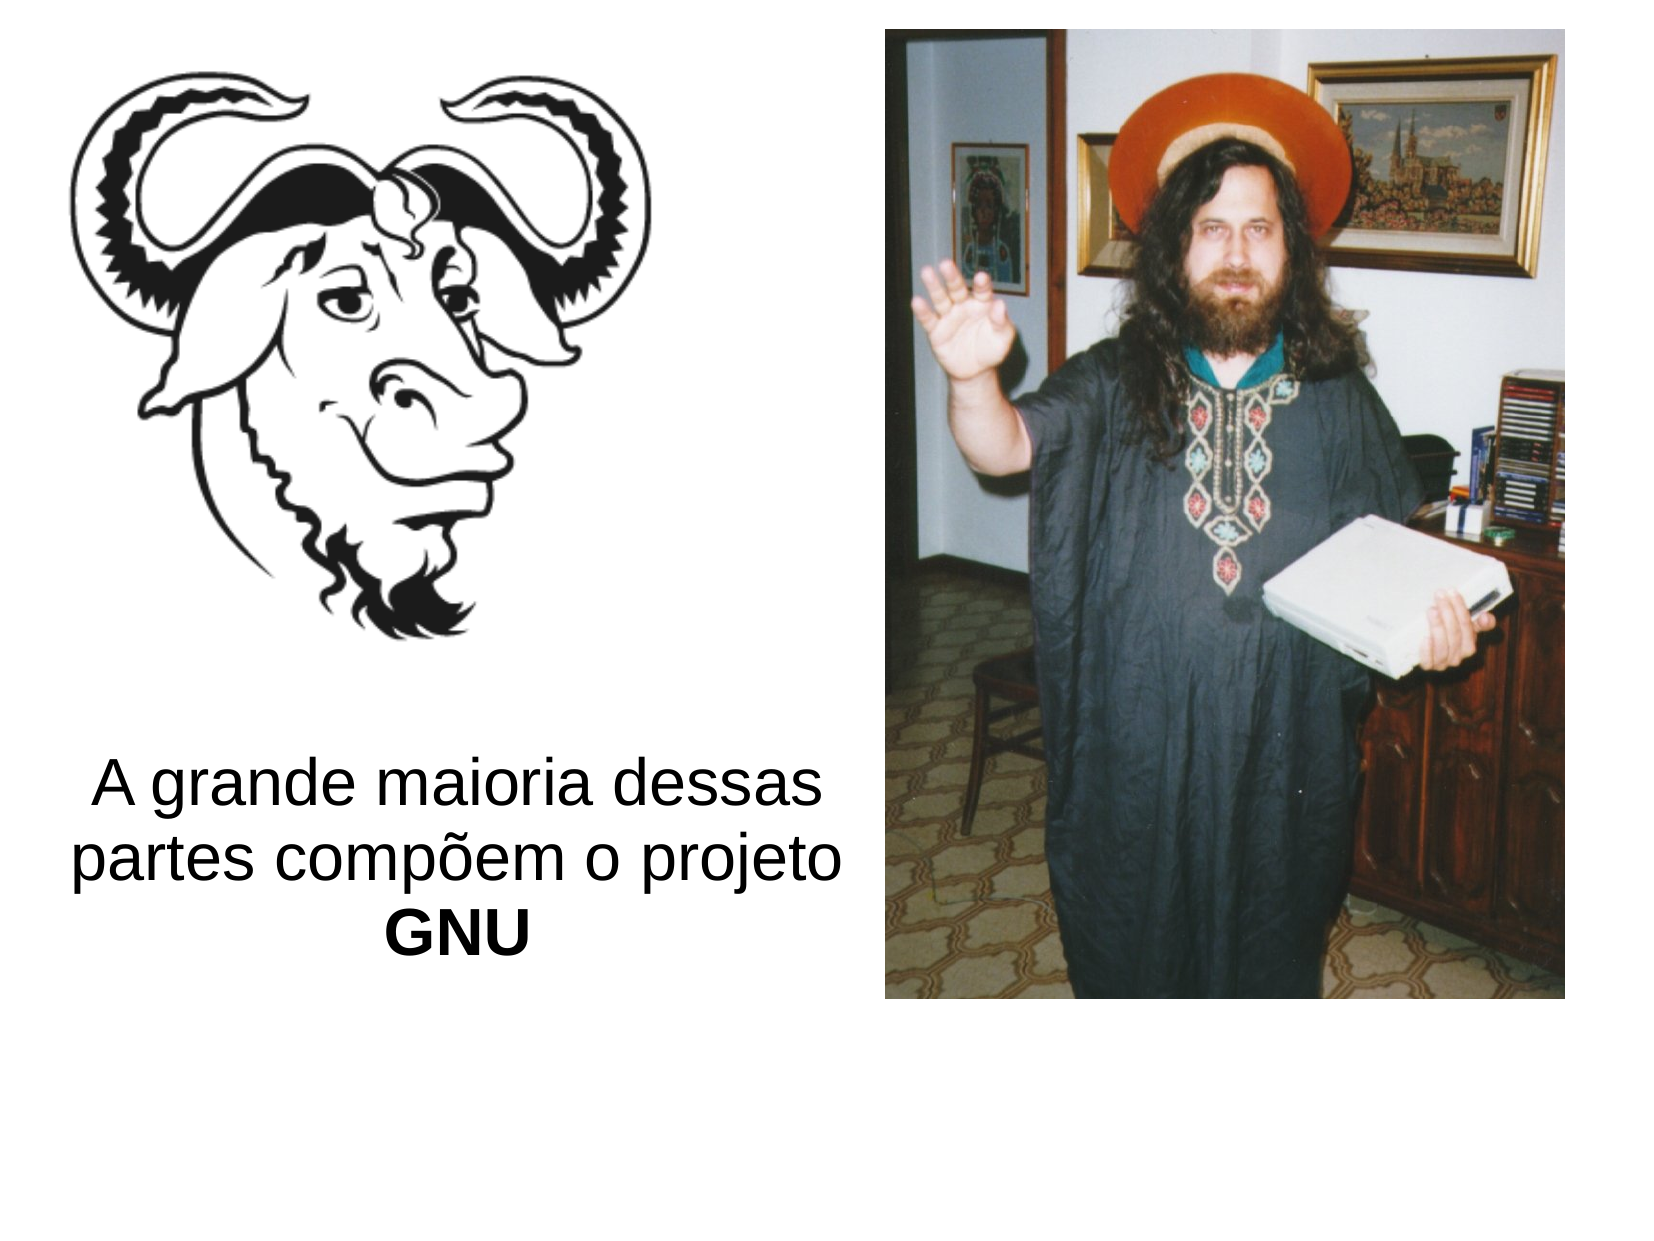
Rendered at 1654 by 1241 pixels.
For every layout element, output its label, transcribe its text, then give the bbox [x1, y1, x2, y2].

subtitle A grande maioria dessas partes compõem o projeto GNU [59, 710, 857, 1004]
picture [885, 29, 1565, 1000]
picture [59, 66, 664, 650]
